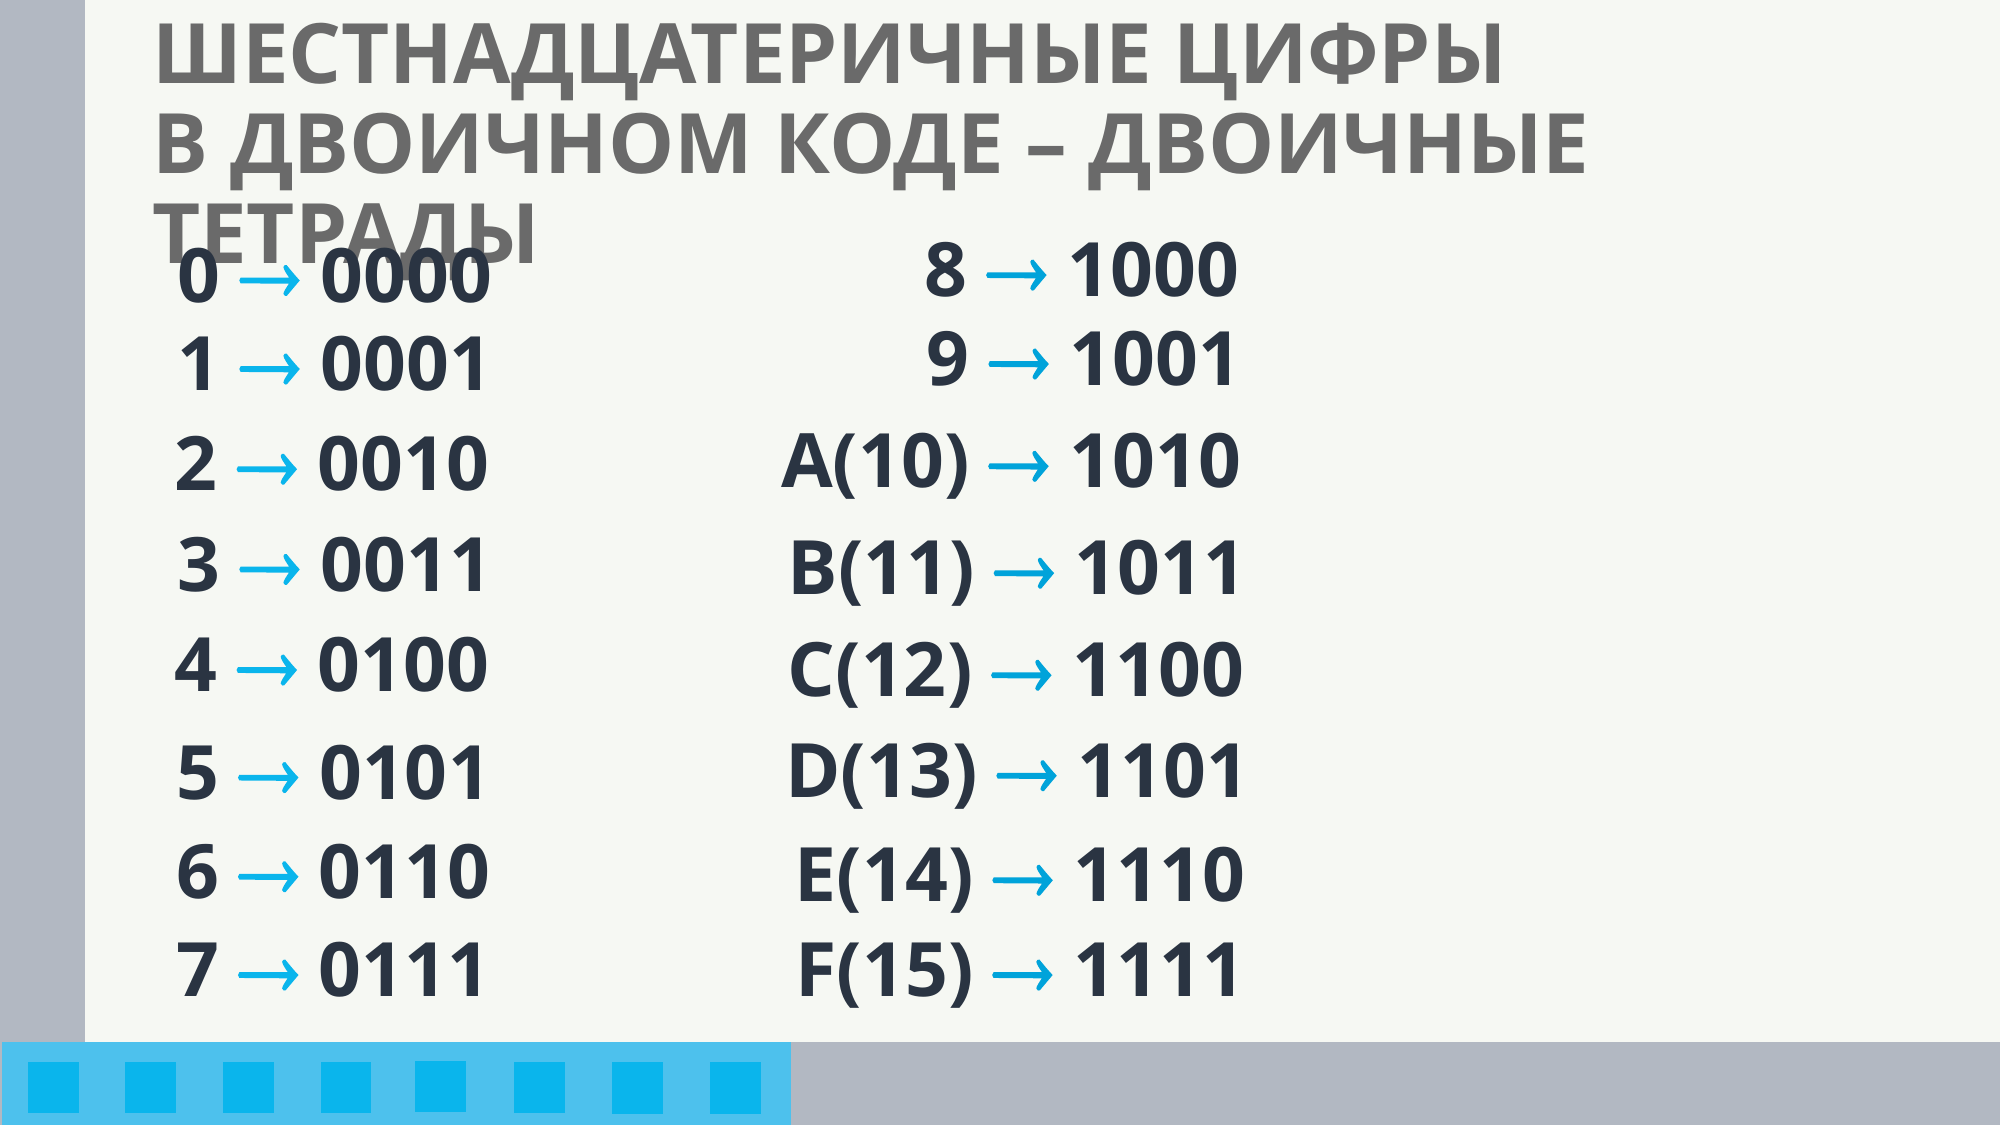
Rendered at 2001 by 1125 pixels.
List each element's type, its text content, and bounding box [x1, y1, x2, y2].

text_box C(12)  1100 [772, 614, 1427, 721]
text_box 2  0010 [160, 408, 656, 515]
text_box 3  0011 [162, 508, 659, 615]
text_box 0  0000 [162, 219, 747, 308]
text_box 1  0001 [162, 308, 792, 415]
text_box 5  0101 [161, 716, 656, 815]
text_box B(11)  1011 [772, 512, 1402, 614]
text_box 8  1000 [909, 214, 1471, 321]
text_box 6  0110 [161, 815, 659, 914]
text_box E(14)  1110 [779, 819, 1421, 926]
text_box F(15)  1111 [780, 914, 1461, 1021]
text_box 7  0111 [161, 914, 659, 1021]
text_box 9  1001 [911, 303, 1380, 405]
text_box D(13)  1101 [770, 714, 1424, 821]
title ШЕСТНАДЦАТЕРИЧНЫЕ ЦИФРЫ В ДВОИЧНОМ КОДЕ – ДВОИЧНЫЕ ТЕТРАДЫ [137, 4, 1985, 222]
text_box A(10)  1010 [765, 405, 1420, 512]
text_box 4  0100 [160, 609, 656, 716]
